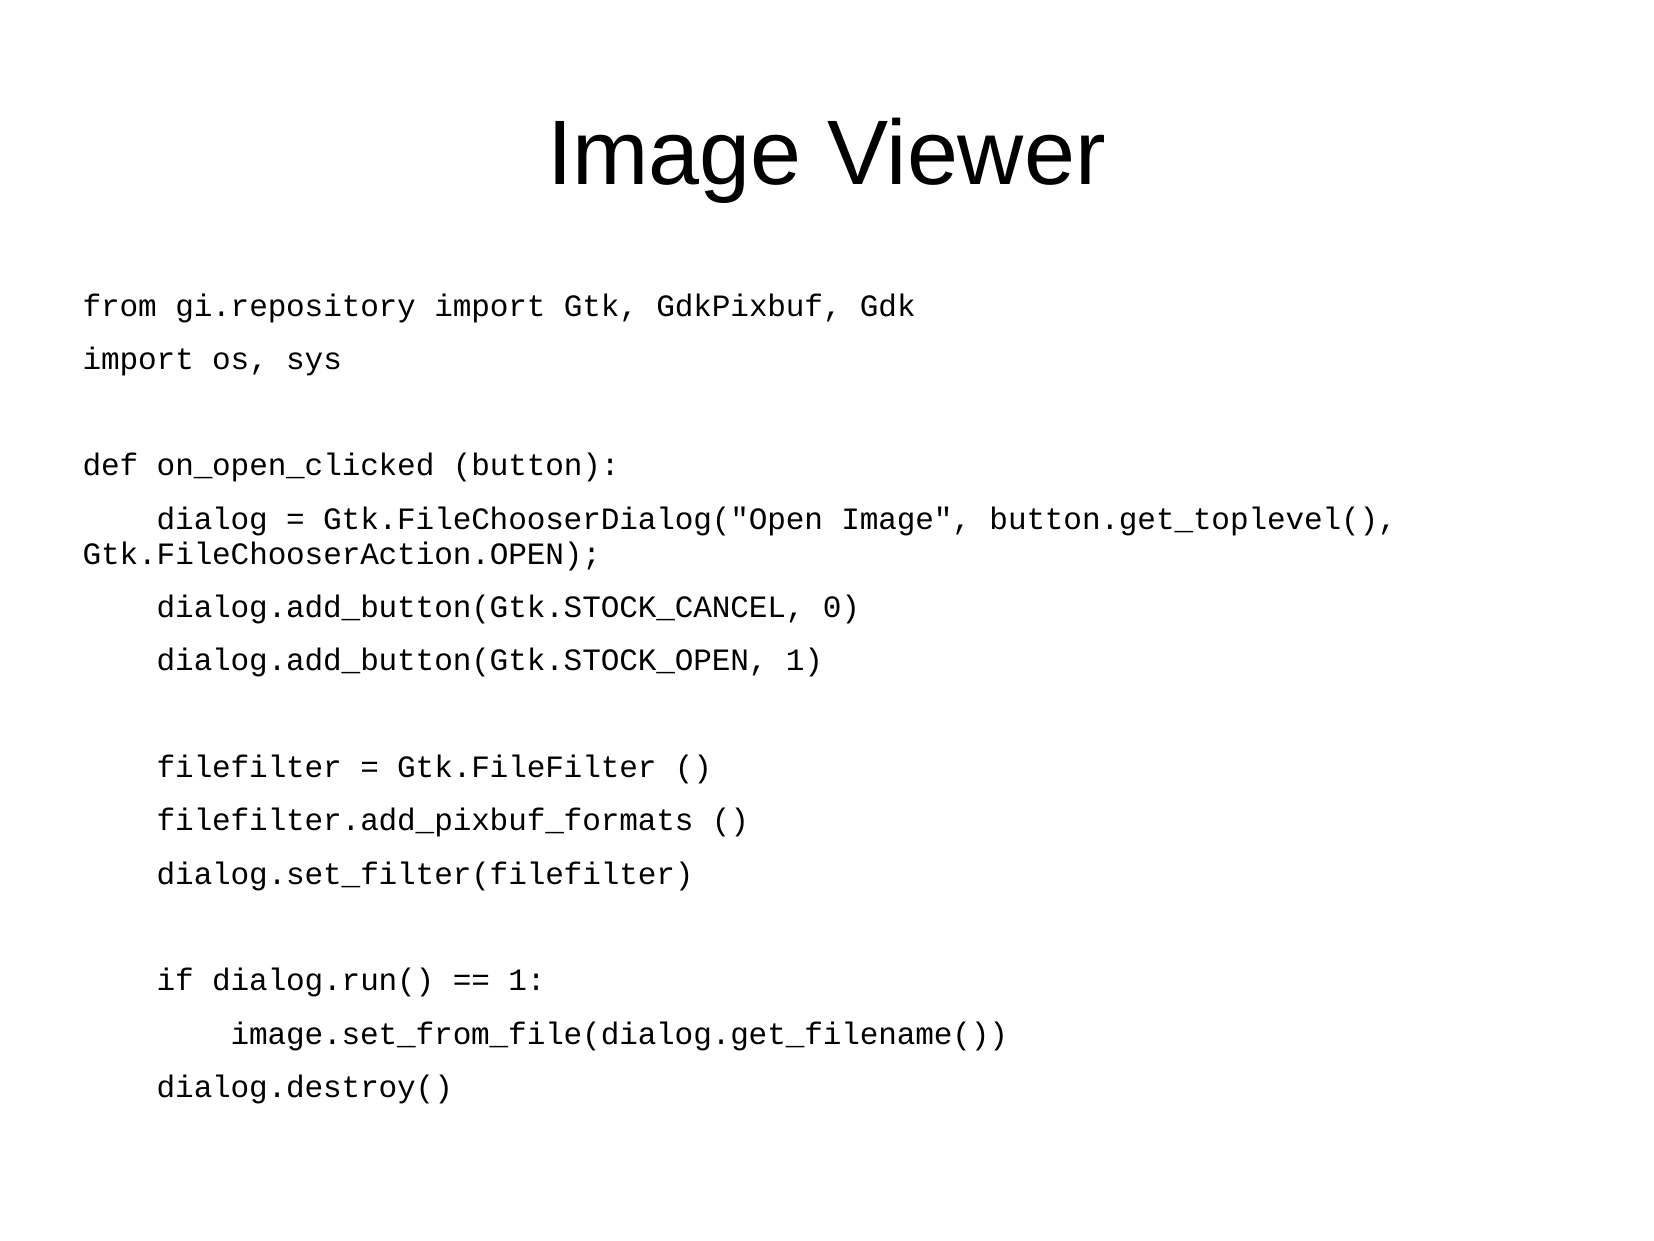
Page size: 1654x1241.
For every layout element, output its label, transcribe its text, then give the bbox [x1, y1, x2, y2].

list from gi.repository import Gtk, GdkPixbuf, Gdk import os, sys def on_open_clicked (button): dialog = Gtk.FileChooserDialog("Open Image", button.get_toplevel(), Gtk.FileChooserAction.OPEN); dialog.add_button(Gtk.STOCK_CANCEL, 0) dialog.add_button(Gtk.STOCK_OPEN, 1) filefilter = Gtk.FileFilter () filefilter.add_pixbuf_formats () dialog.set_filter(filefilter) if dialog.run() == 1: image.set_from_file(dialog.get_filename()) dialog.destroy() [82, 290, 1571, 1109]
title Image Viewer [82, 49, 1571, 257]
